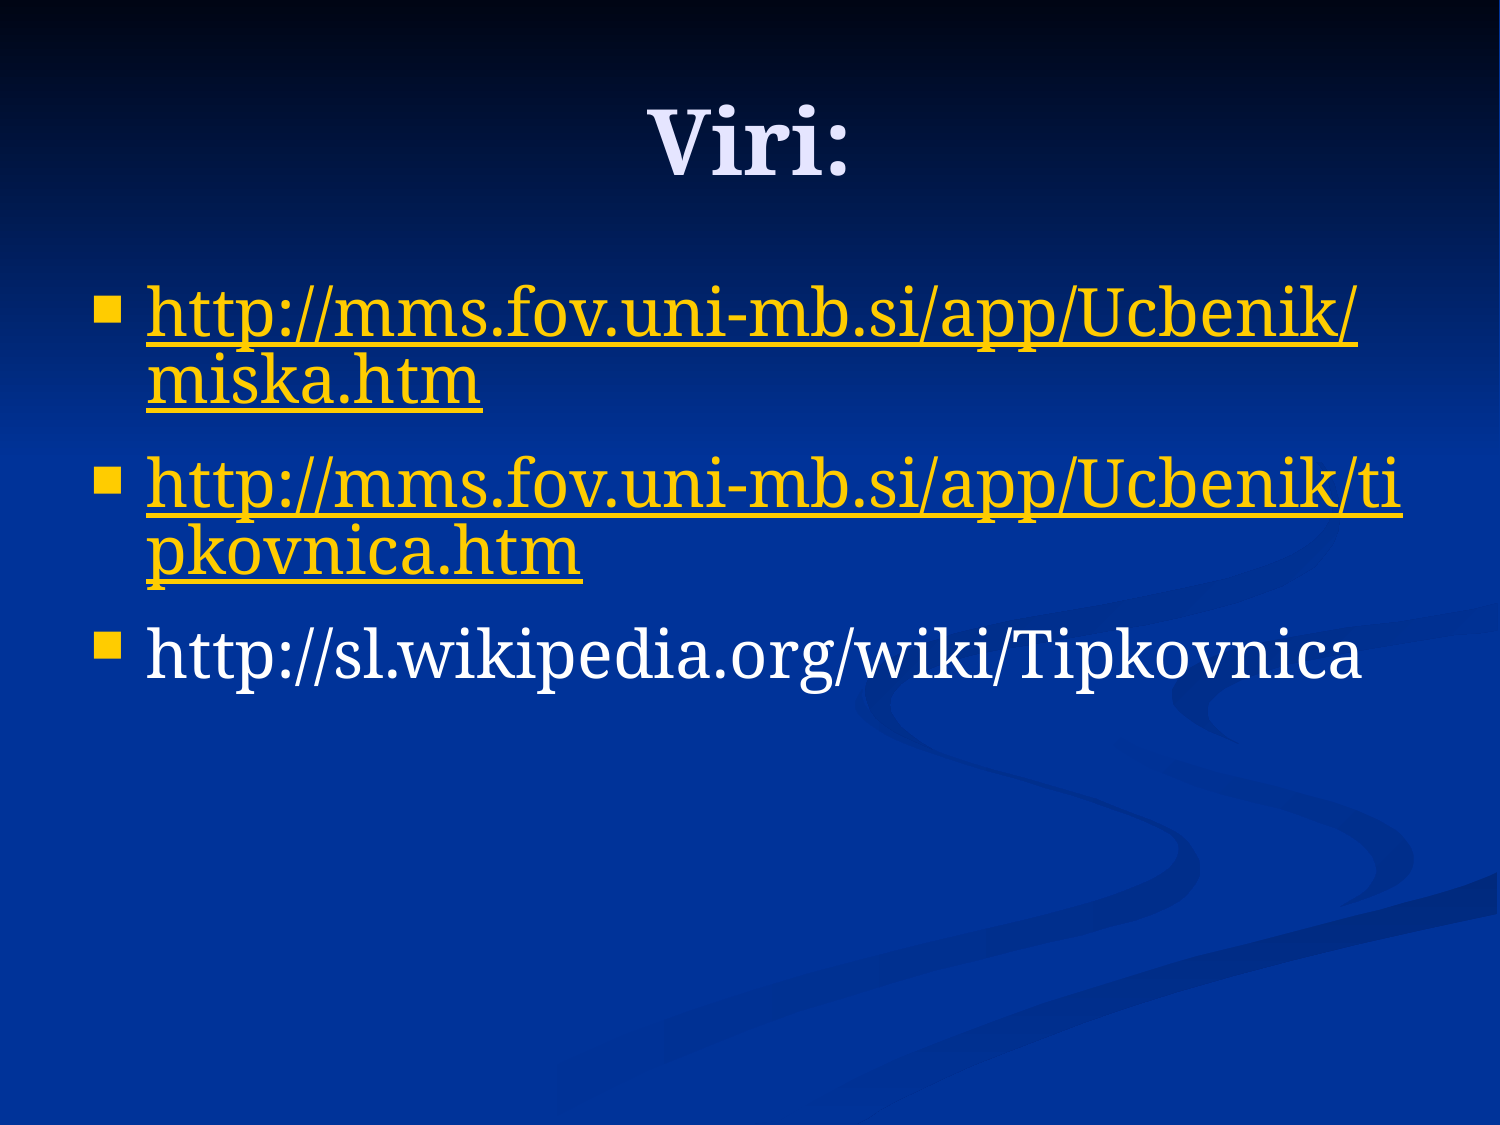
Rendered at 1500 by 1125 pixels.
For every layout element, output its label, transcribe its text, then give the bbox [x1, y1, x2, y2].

list http://mms.fov.uni-mb.si/app/Ucbenik/miska.htm http://mms.fov.uni-mb.si/app/Ucbenik/tipkovnica.htm http://sl.wikipedia.org/wiki/Tipkovnica [75, 262, 1425, 1005]
title Viri: [75, 45, 1425, 233]
